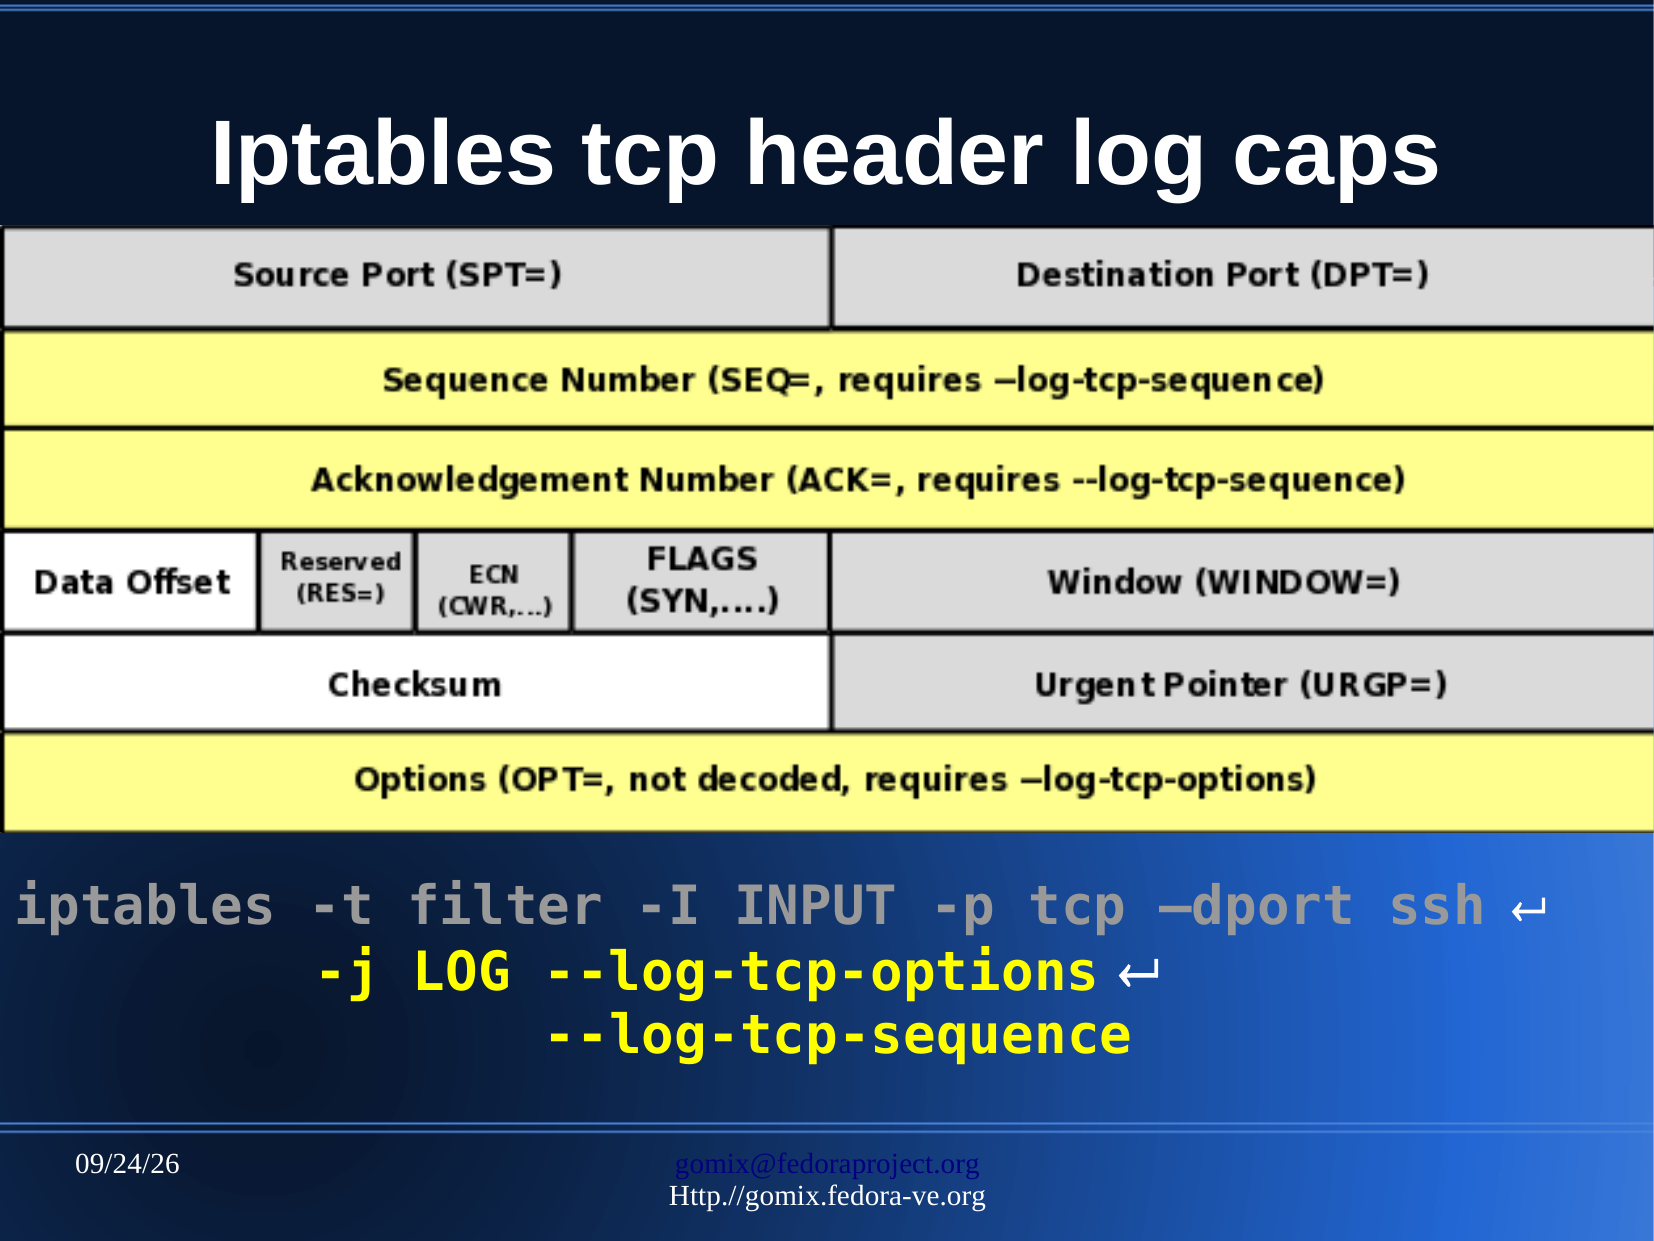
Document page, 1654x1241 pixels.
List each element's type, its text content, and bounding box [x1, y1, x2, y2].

text_box iptables -t filter -I INPUT -p tcp –dport ssh  -j LOG --log-tcp-options  --log-tcp-sequence [0, 848, 1654, 1082]
picture [0, 1082, 1654, 1241]
picture [0, 0, 1654, 848]
title Iptables tcp header log caps [82, 49, 1571, 225]
